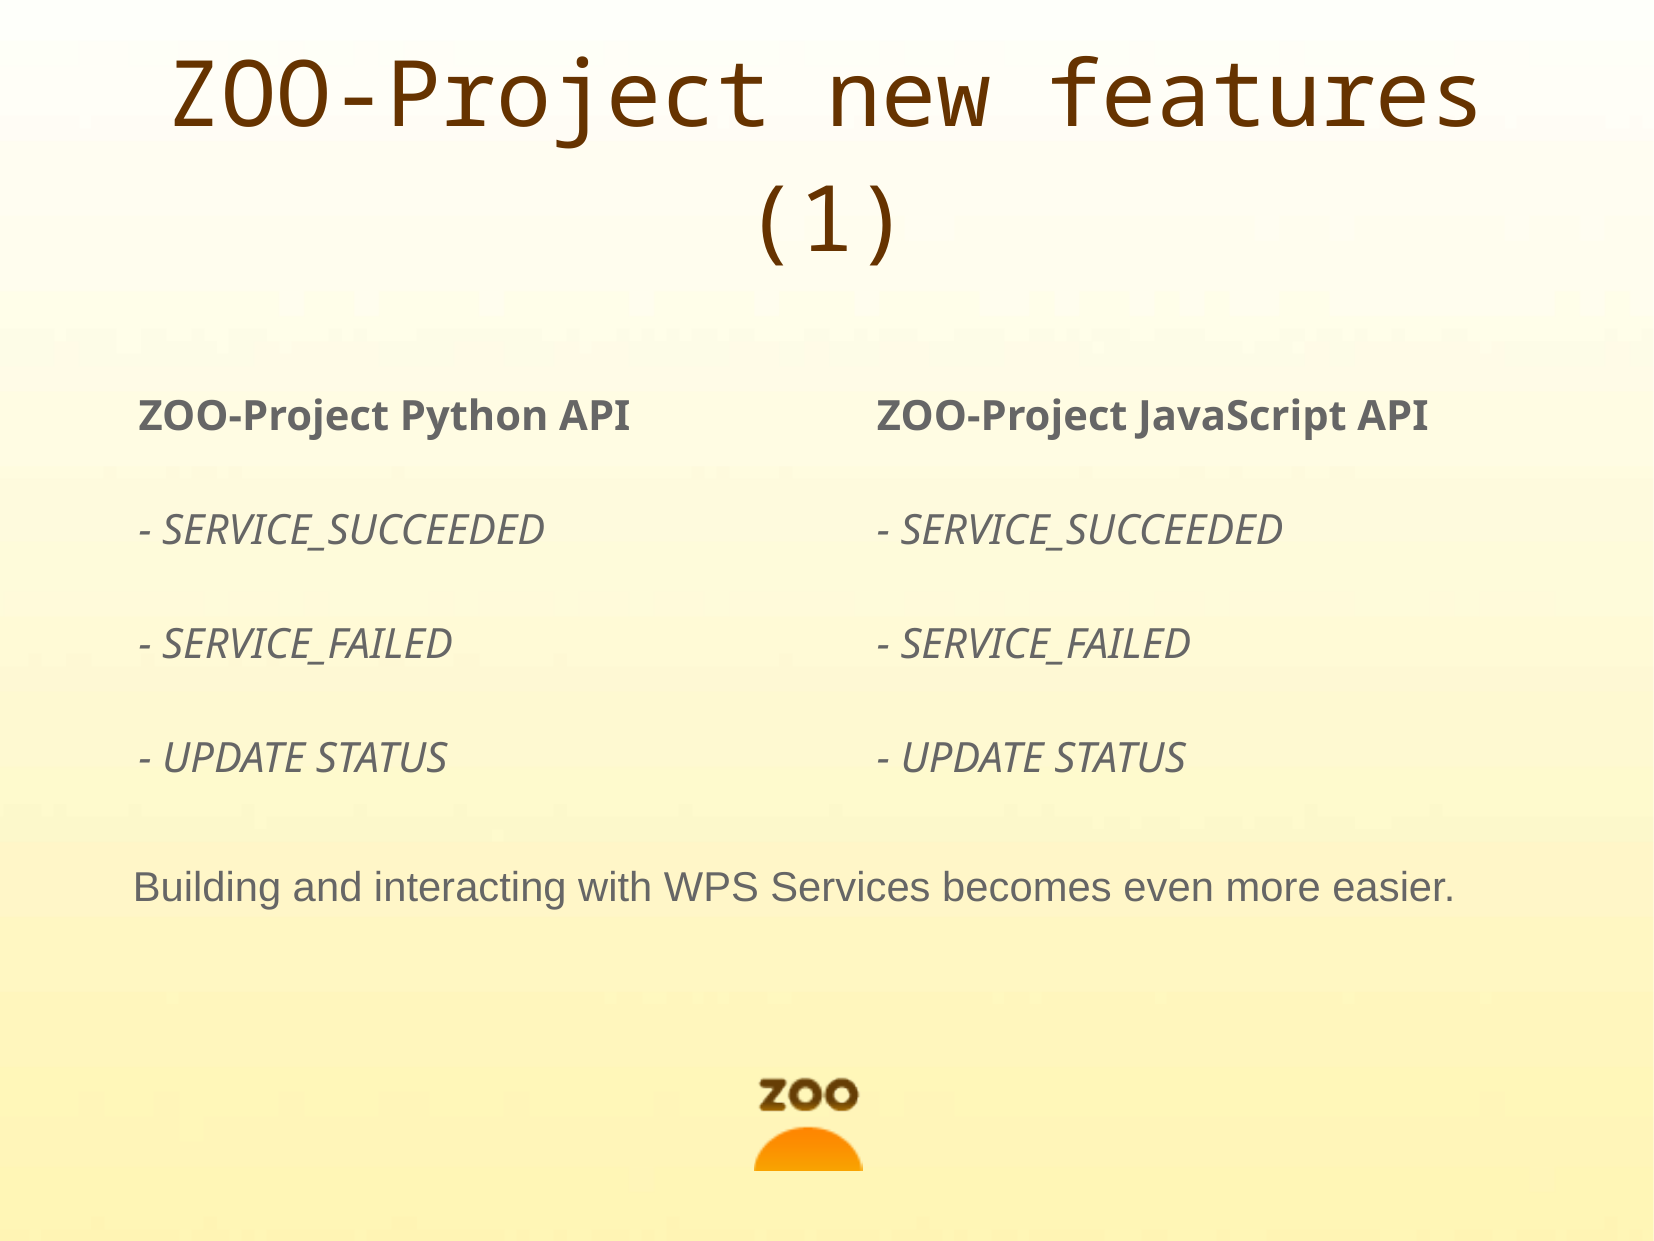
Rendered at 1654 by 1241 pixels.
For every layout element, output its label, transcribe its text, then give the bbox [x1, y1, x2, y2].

text_box ZOO-Project Python API - SERVICE_SUCCEEDED - SERVICE_FAILED - UPDATE STATUS [123, 378, 774, 749]
picture [0, 0, 1654, 1241]
title ZOO-Project new features (1) [82, 49, 1571, 257]
text_box ZOO-Project JavaScript API - SERVICE_SUCCEEDED - SERVICE_FAILED - UPDATE STATUS [862, 378, 1583, 749]
text_box Building and interacting with WPS Services becomes even more easier. [118, 856, 1548, 918]
